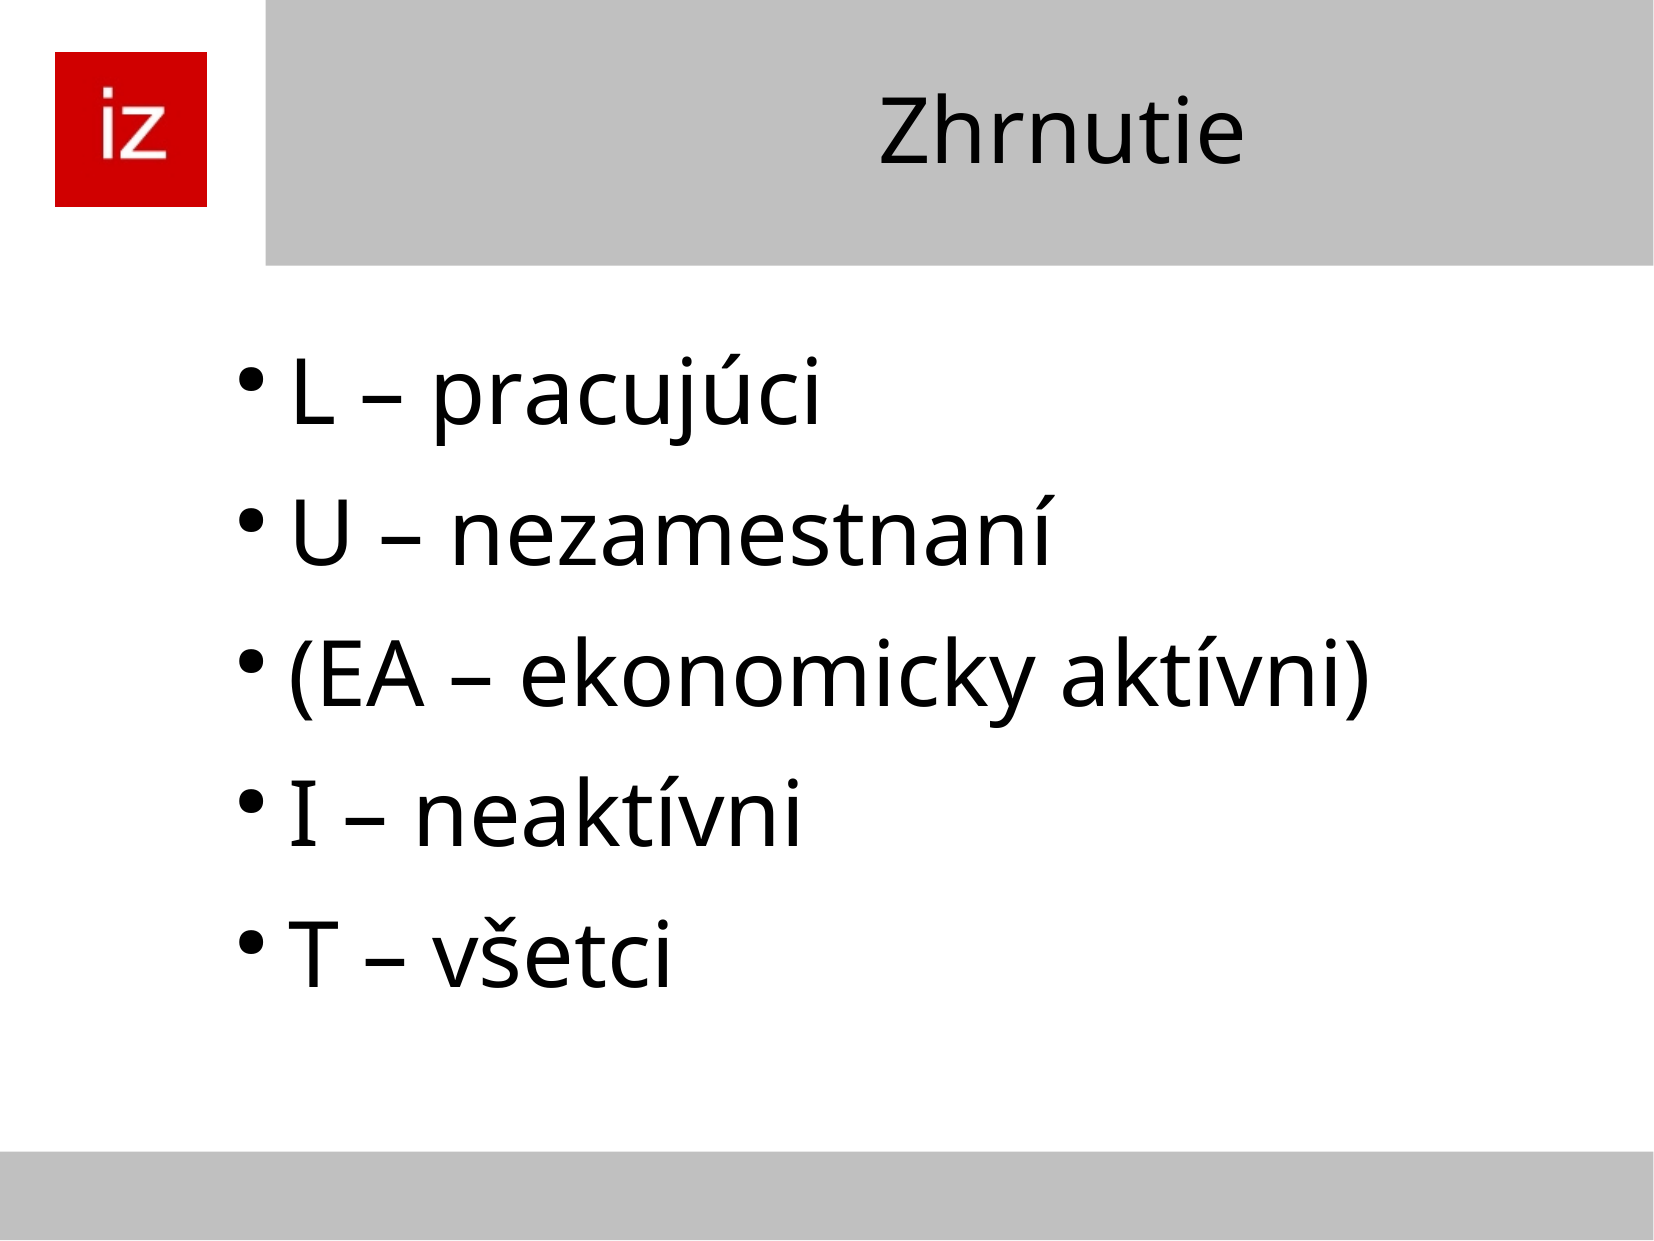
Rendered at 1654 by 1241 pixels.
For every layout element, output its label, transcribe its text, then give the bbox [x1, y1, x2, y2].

list L – pracujúci U – nezamestnaní (EA – ekonomicky aktívni) I – neaktívni T – všetci [121, 344, 1533, 1126]
title Zhrnutie [561, 29, 1565, 237]
picture [55, 52, 207, 207]
